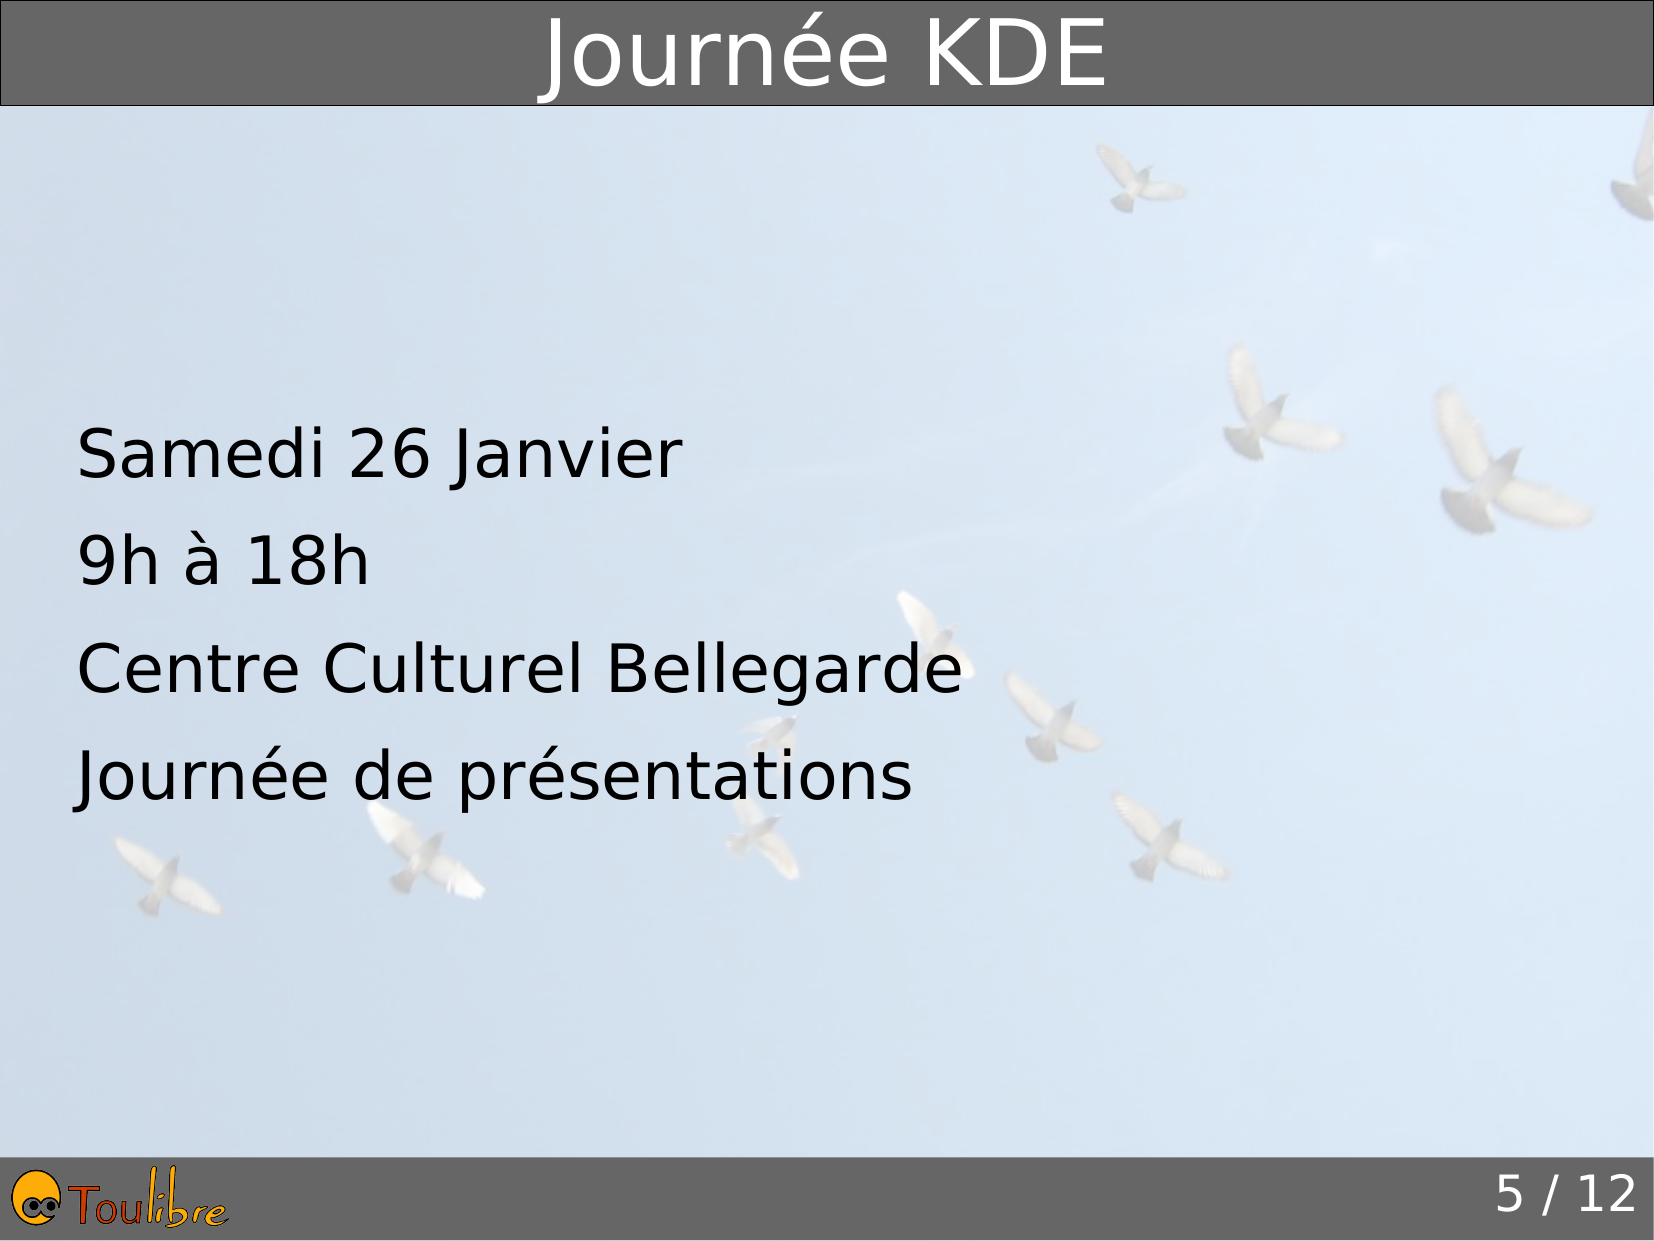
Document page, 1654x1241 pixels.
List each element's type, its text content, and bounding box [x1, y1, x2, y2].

picture [11, 1165, 229, 1228]
title Journée KDE [0, 0, 1654, 108]
list Samedi 26 Janvier 9h à 18h Centre Culturel Bellegarde Journée de présentations [59, 415, 1548, 816]
